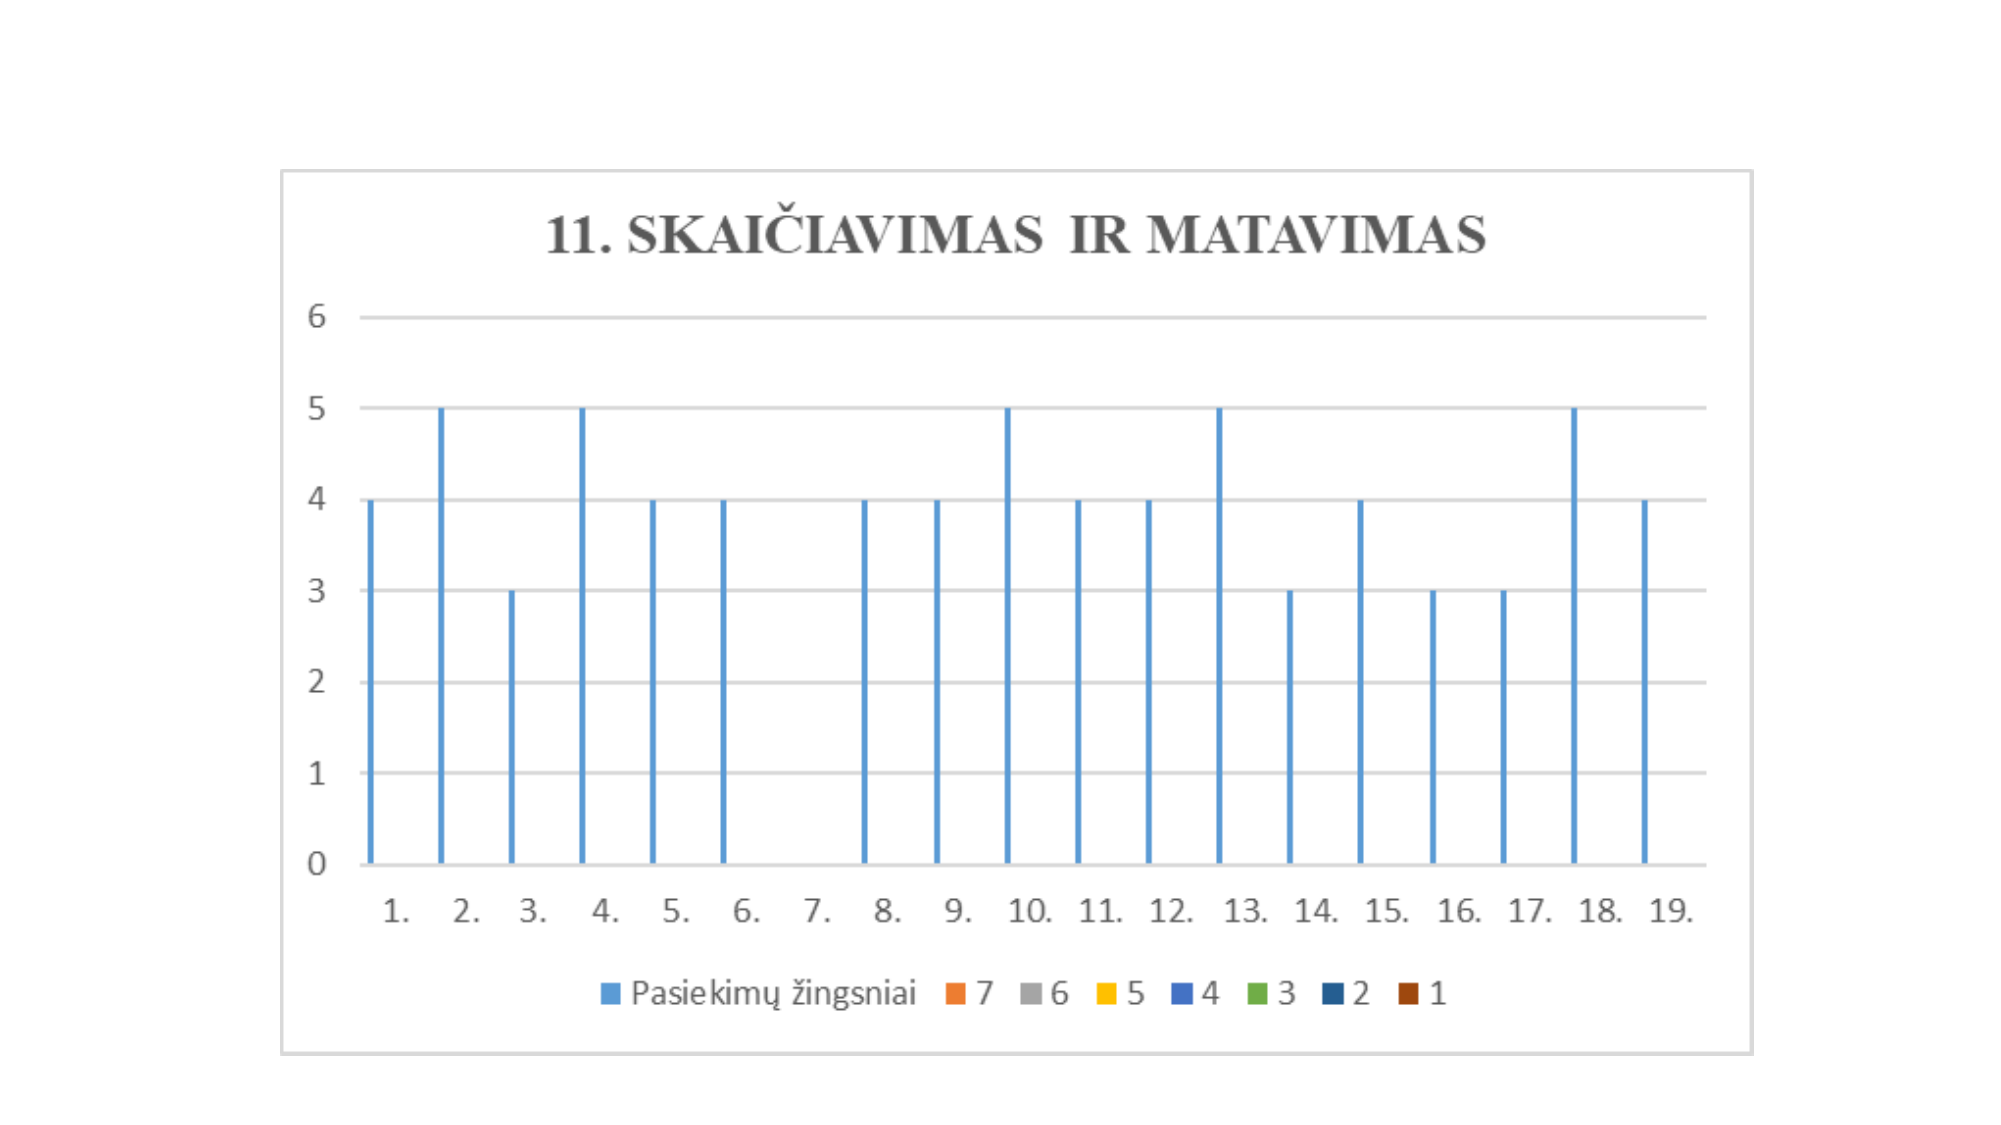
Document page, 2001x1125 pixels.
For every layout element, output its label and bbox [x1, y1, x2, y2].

picture [280, 170, 1754, 1056]
